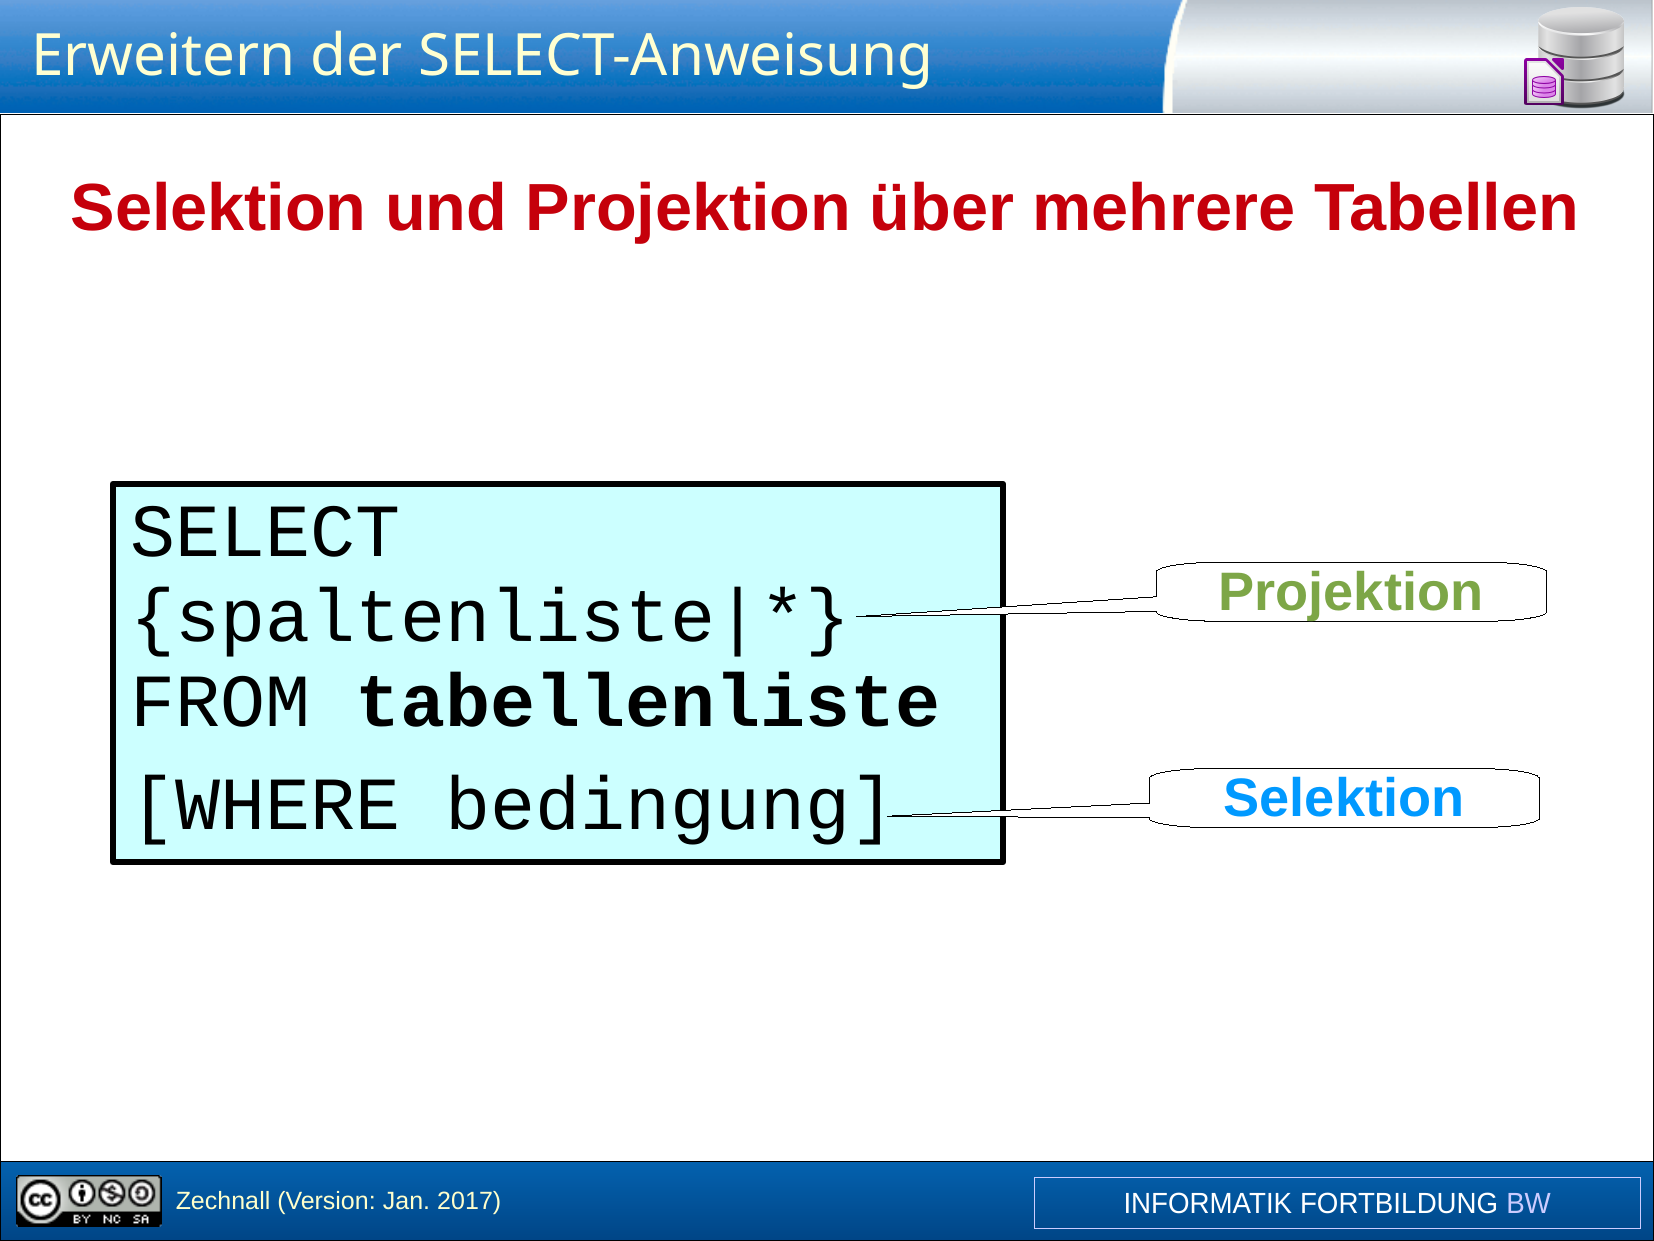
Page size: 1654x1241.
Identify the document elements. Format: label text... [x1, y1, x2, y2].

picture [16, 1175, 162, 1227]
picture [0, 0, 1654, 113]
title Erweitern der SELECT-Anweisung [31, 14, 1151, 92]
list Selektion und Projektion über mehrere Tabellen [0, 169, 1600, 320]
text_box SELECT {spaltenliste|*} FROM tabellenliste [WHERE bedingung] [112, 483, 1004, 863]
text_box Projektion [856, 562, 1547, 622]
text_box Selektion [887, 768, 1540, 828]
